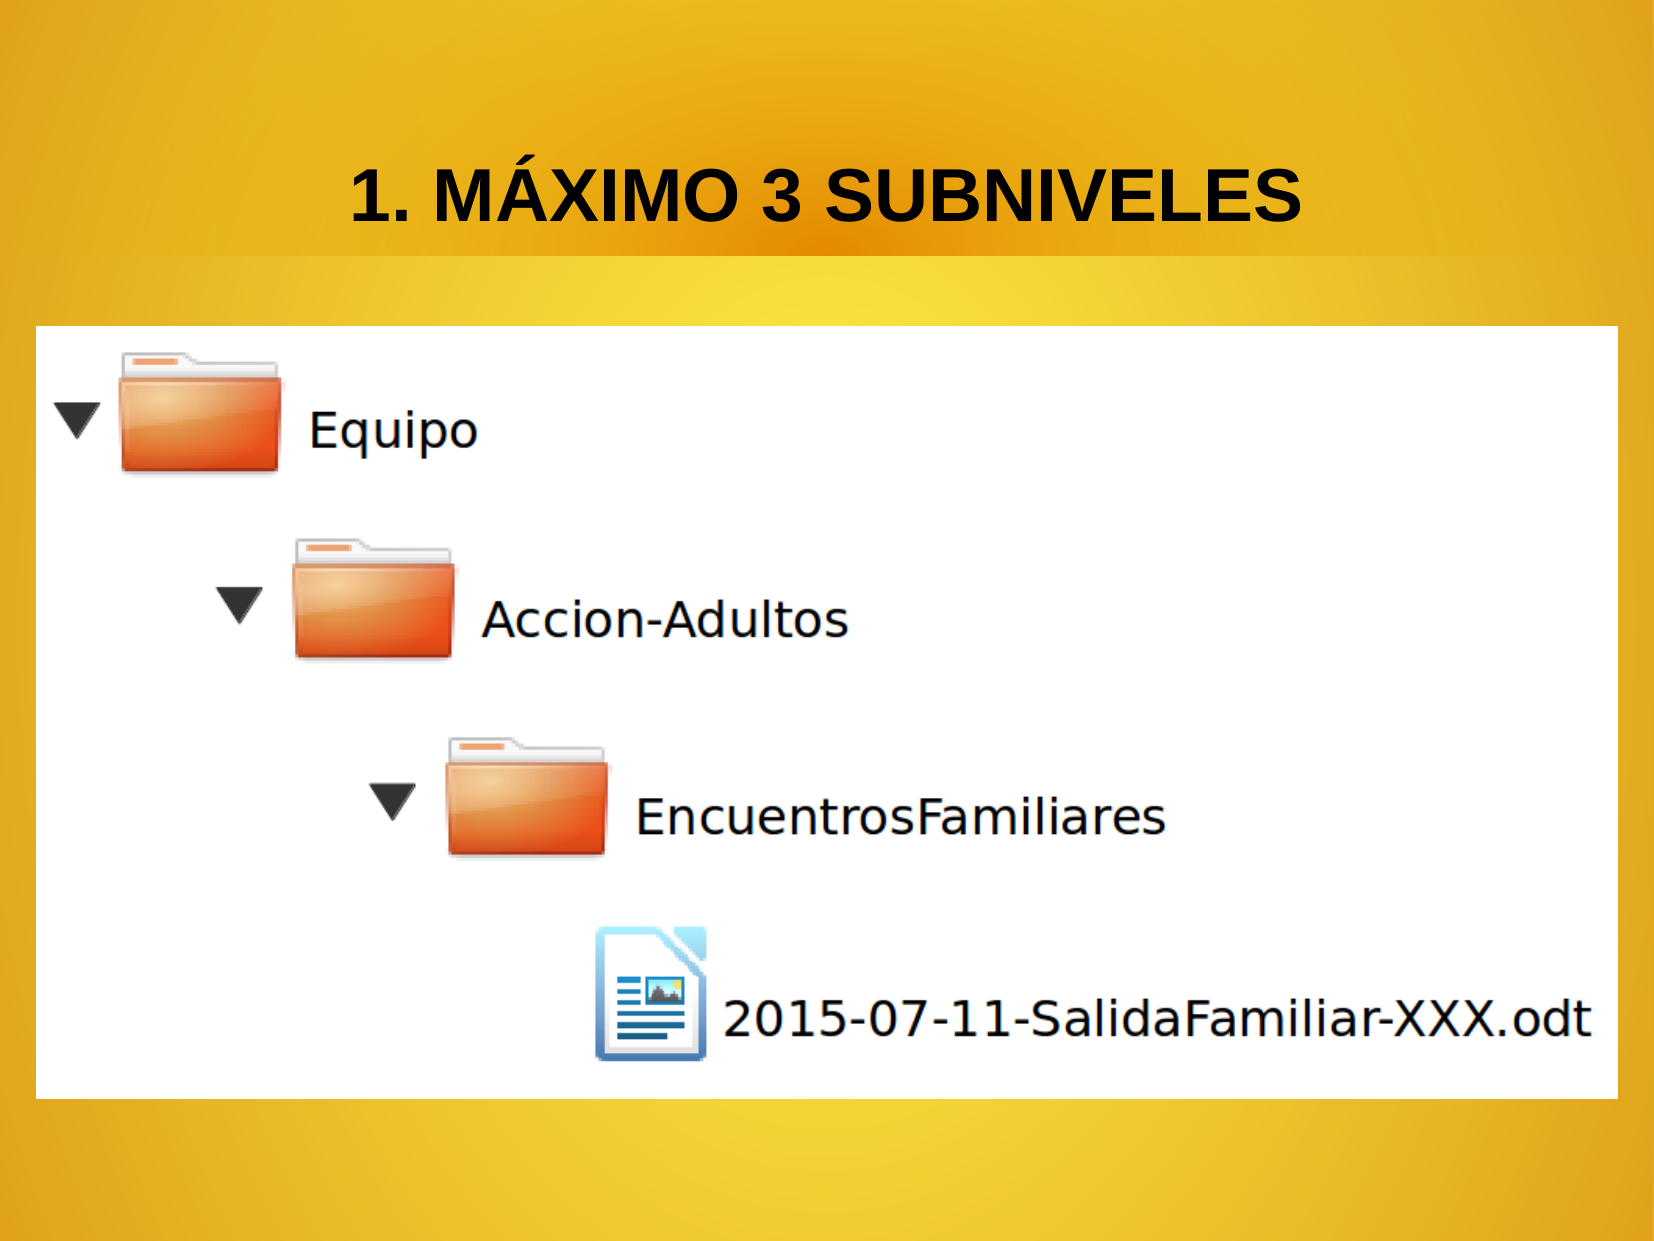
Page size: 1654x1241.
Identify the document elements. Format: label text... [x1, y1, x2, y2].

text_box 1. MÁXIMO 3 SUBNIVELES [47, 153, 1607, 296]
picture [36, 326, 1618, 1099]
